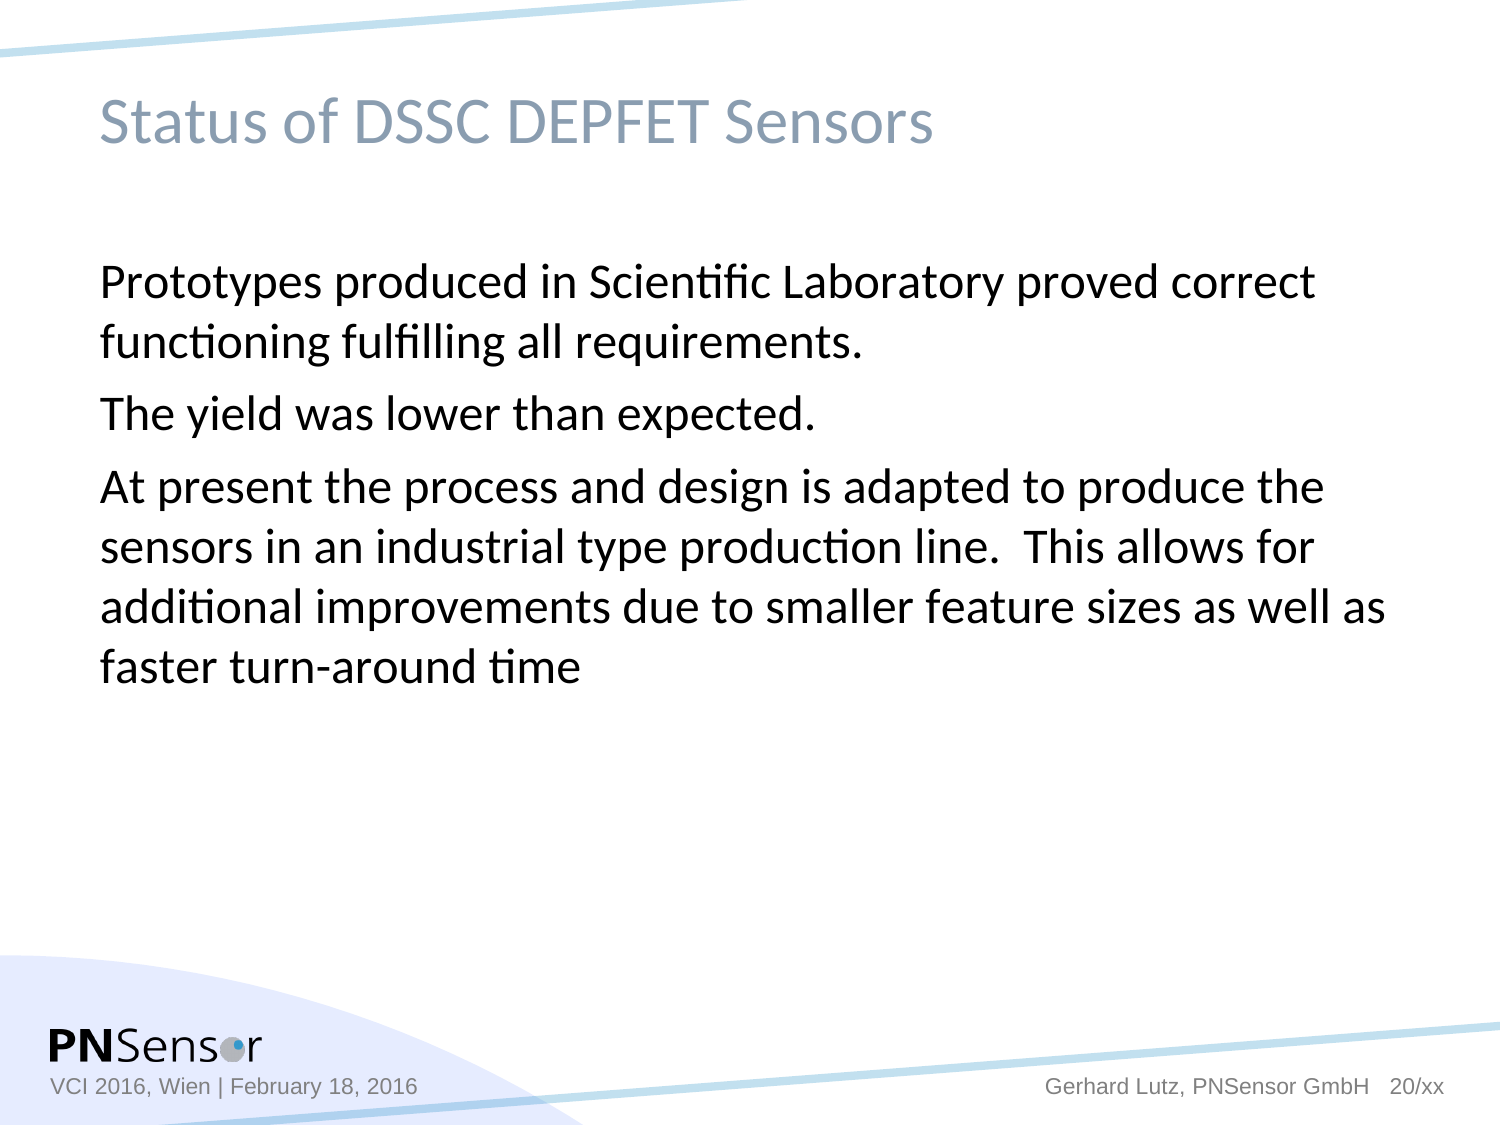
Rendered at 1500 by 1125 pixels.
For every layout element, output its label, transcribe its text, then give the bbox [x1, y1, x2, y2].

title Status of DSSC DEPFET Sensors [99, 76, 1426, 248]
list Prototypes produced in Scientific Laboratory proved correct functioning fulfilling all requirements. The yield was lower than expected. At present the process and design is adapted to produce the sensors in an industrial type production line. This allows for additional improvements due to smaller feature sizes as well as faster turn-around time [99, 248, 1426, 991]
